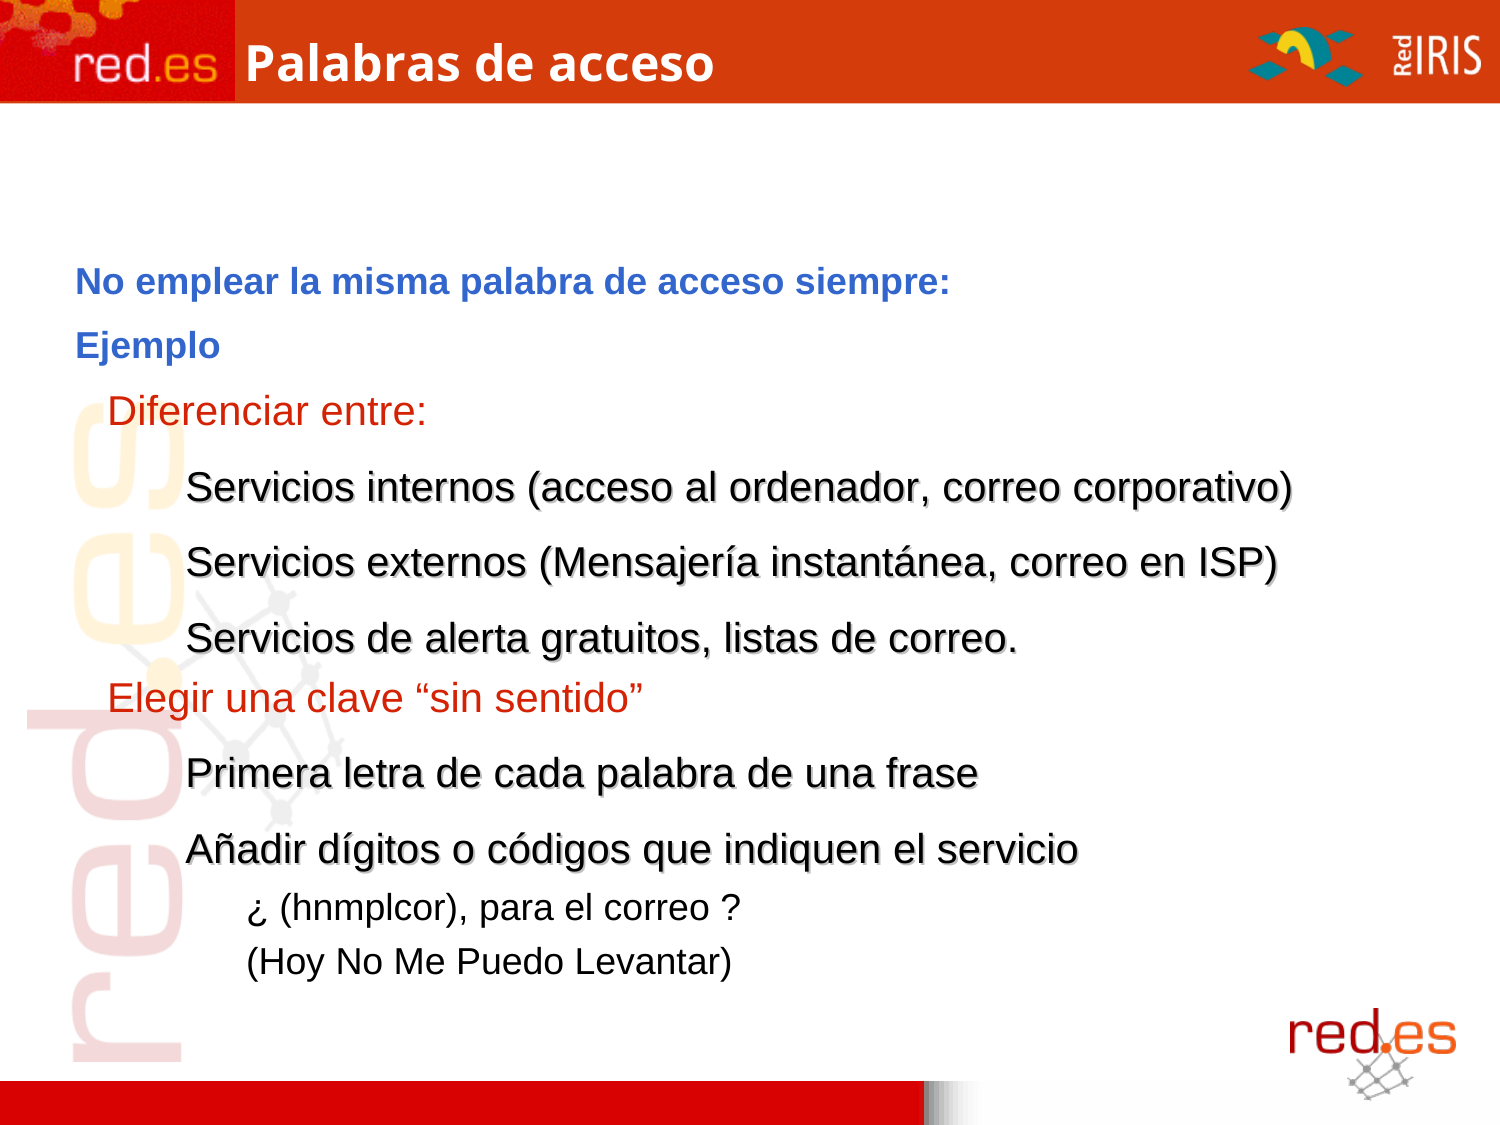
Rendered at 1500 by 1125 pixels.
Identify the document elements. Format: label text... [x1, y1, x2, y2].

picture [0, 1008, 1500, 1125]
list No emplear la misma palabra de acceso siempre: Ejemplo Diferenciar entre: Servicios internos (acceso al ordenador, correo corporativo) Servicios externos (Mensajería instantánea, correo en ISP) Servicios de alerta gratuitos, listas de correo. Elegir una clave “sin sentido” Primera letra de cada palabra de una frase Añadir dígitos o códigos que indiquen el servicio ¿ (hnmplcor), para el correo ? (Hoy No Me Puedo Levantar) [75, 262, 1426, 1006]
picture [1412, 27, 1481, 87]
picture [0, 0, 235, 101]
title Palabras de acceso [244, 0, 1412, 127]
picture [27, 400, 345, 1062]
